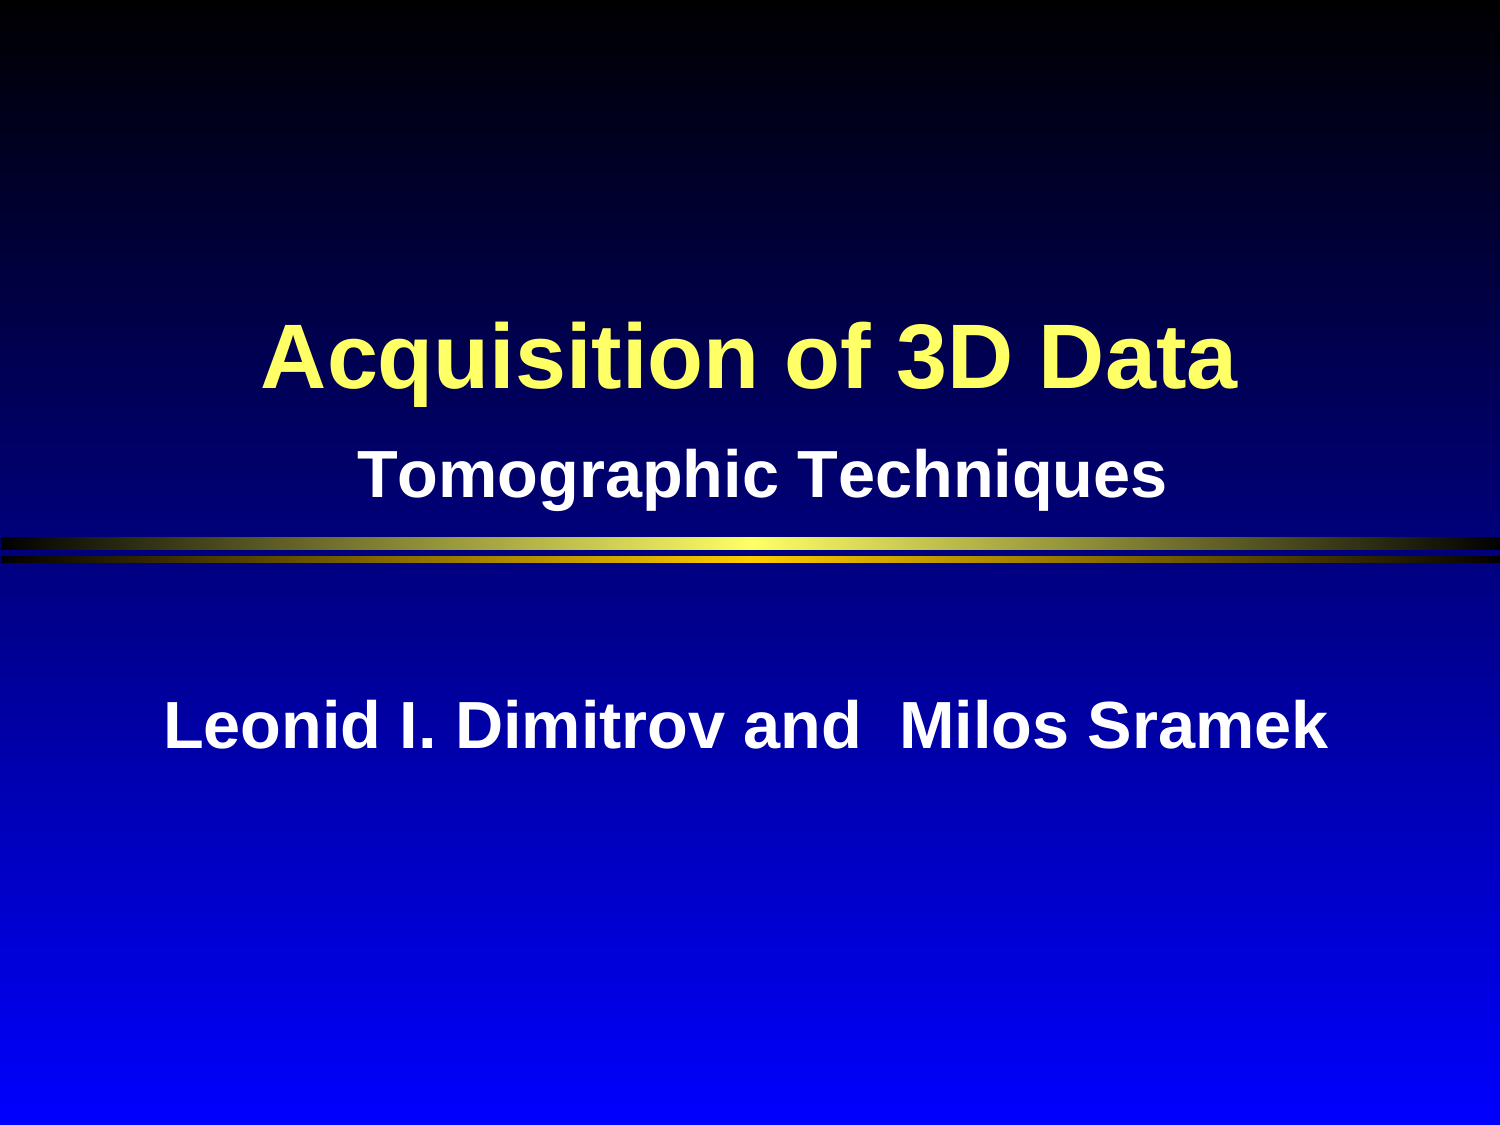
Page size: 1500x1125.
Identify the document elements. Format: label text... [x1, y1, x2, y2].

subtitle Leonid I. Dimitrov and Milos Sramek [13, 675, 1480, 1076]
title Acquisition of 3D Data Tomographic Techniques [112, 296, 1388, 526]
